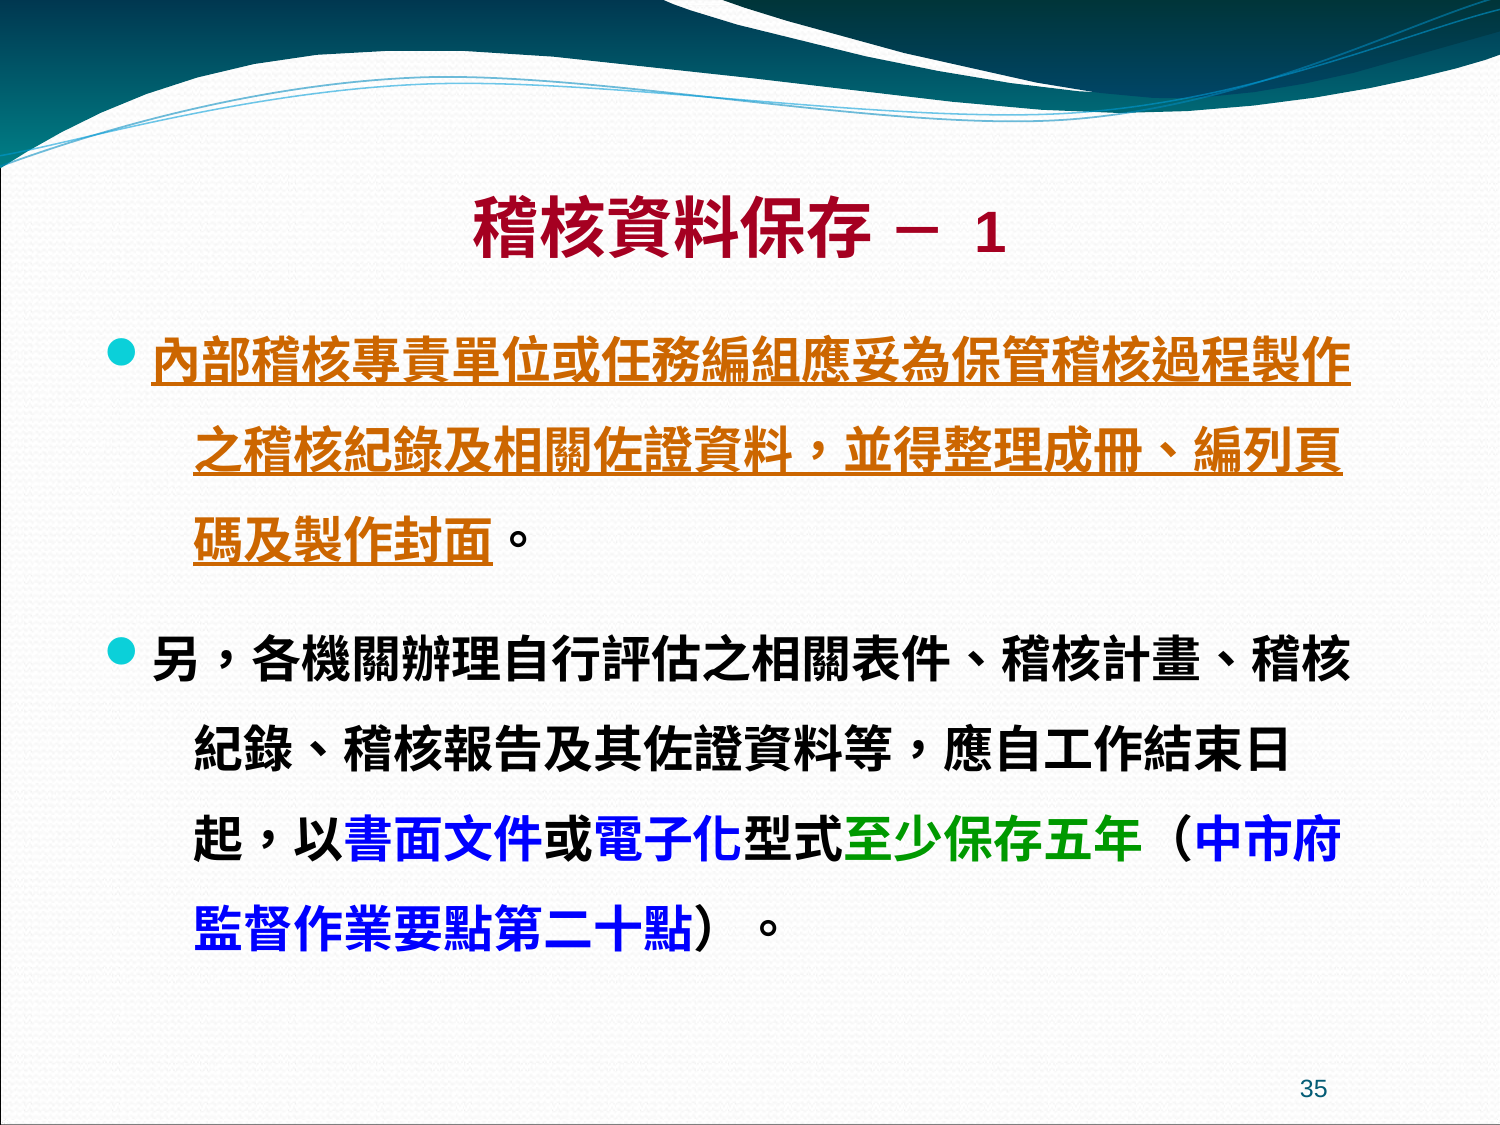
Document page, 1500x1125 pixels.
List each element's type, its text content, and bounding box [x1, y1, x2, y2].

list 內部稽核專責單位或任務編組應妥為保管稽核過程製作之稽核紀錄及相關佐證資料，並得整理成冊、編列頁碼及製作封面。 另，各機關辦理自行評估之相關表件、稽核計畫、稽核紀錄、稽核報告及其佐證資料等，應自工作結束日起，以書面文件或電子化型式至少保存五年（中市府監督作業要點第二十點）。 [88, 290, 1388, 1035]
text_box [1299, 1042, 1426, 1103]
title 稽核資料保存 － 1 [64, 101, 1415, 266]
